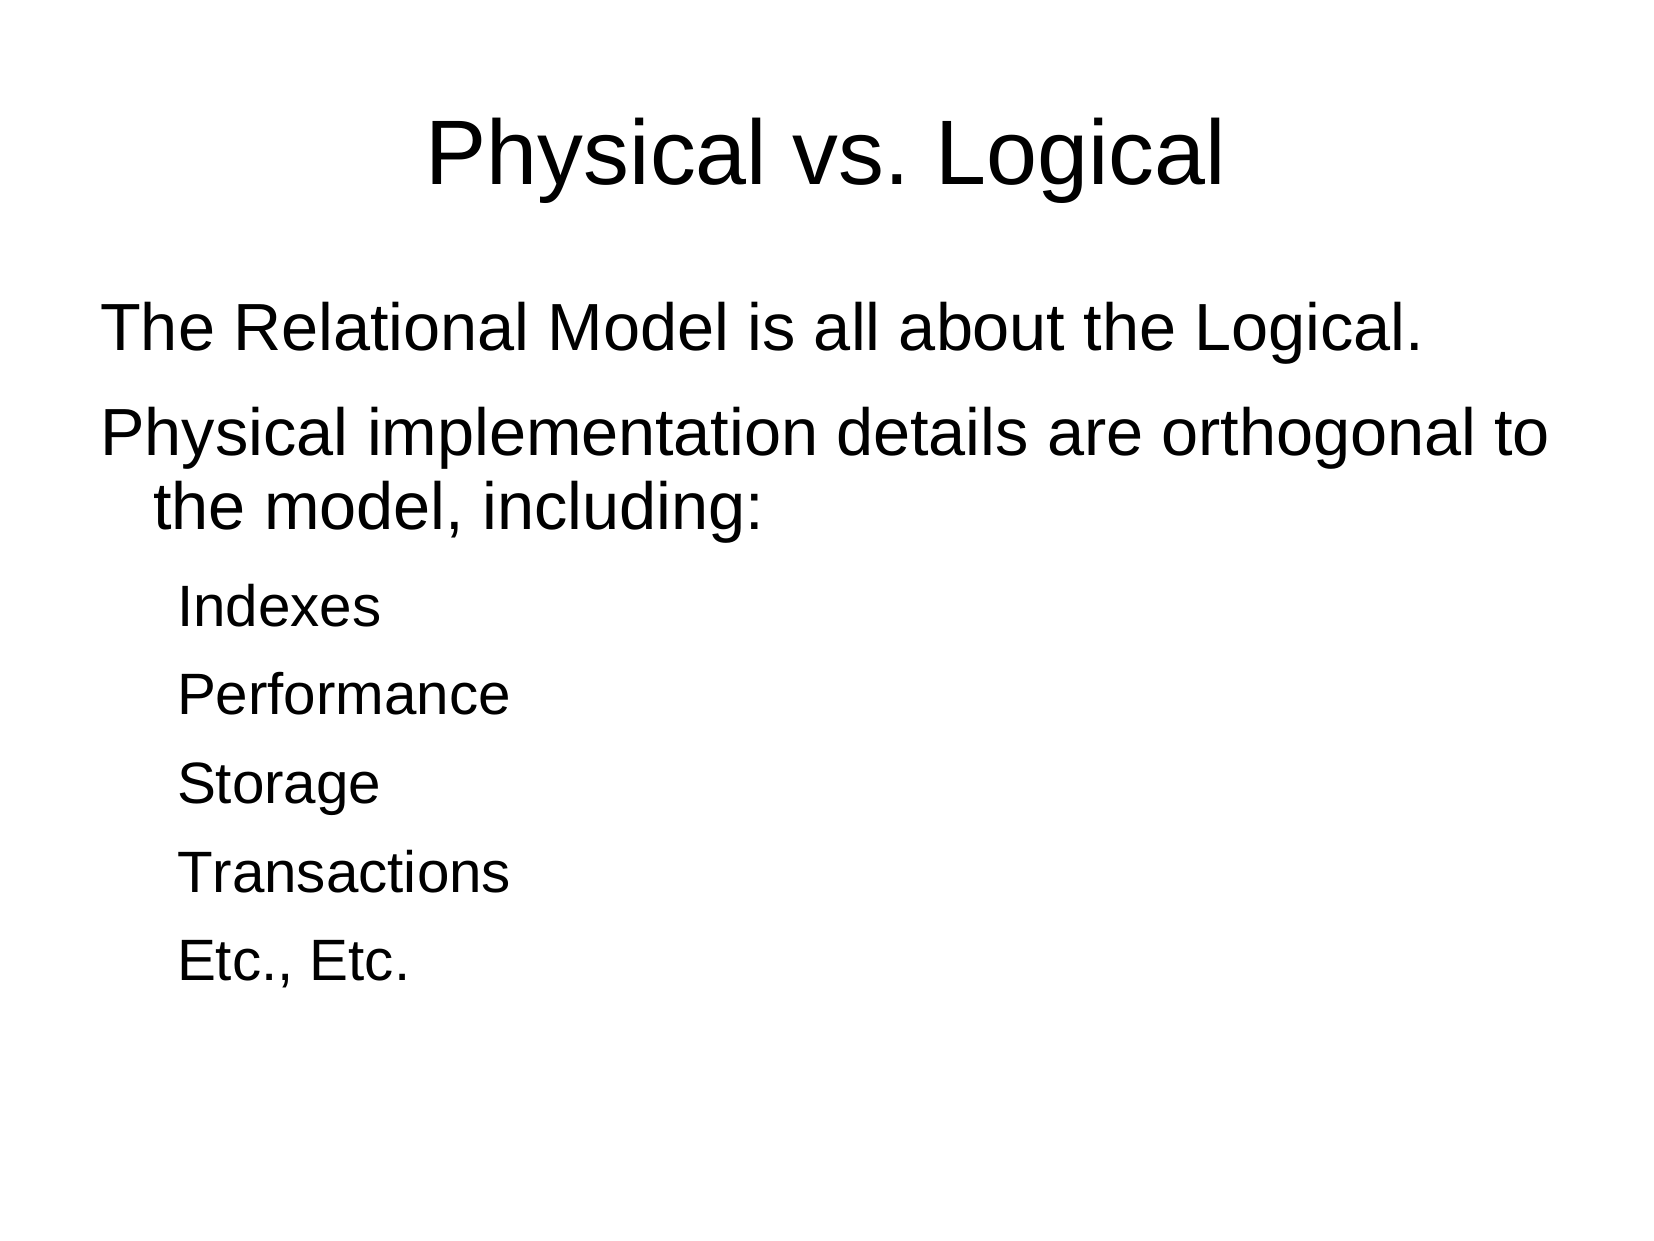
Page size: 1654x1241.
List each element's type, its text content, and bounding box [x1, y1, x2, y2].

list The Relational Model is all about the Logical. Physical implementation details are orthogonal to the model, including: Indexes Performance Storage Transactions Etc., Etc. [82, 290, 1571, 1175]
title Physical vs. Logical [82, 56, 1571, 250]
